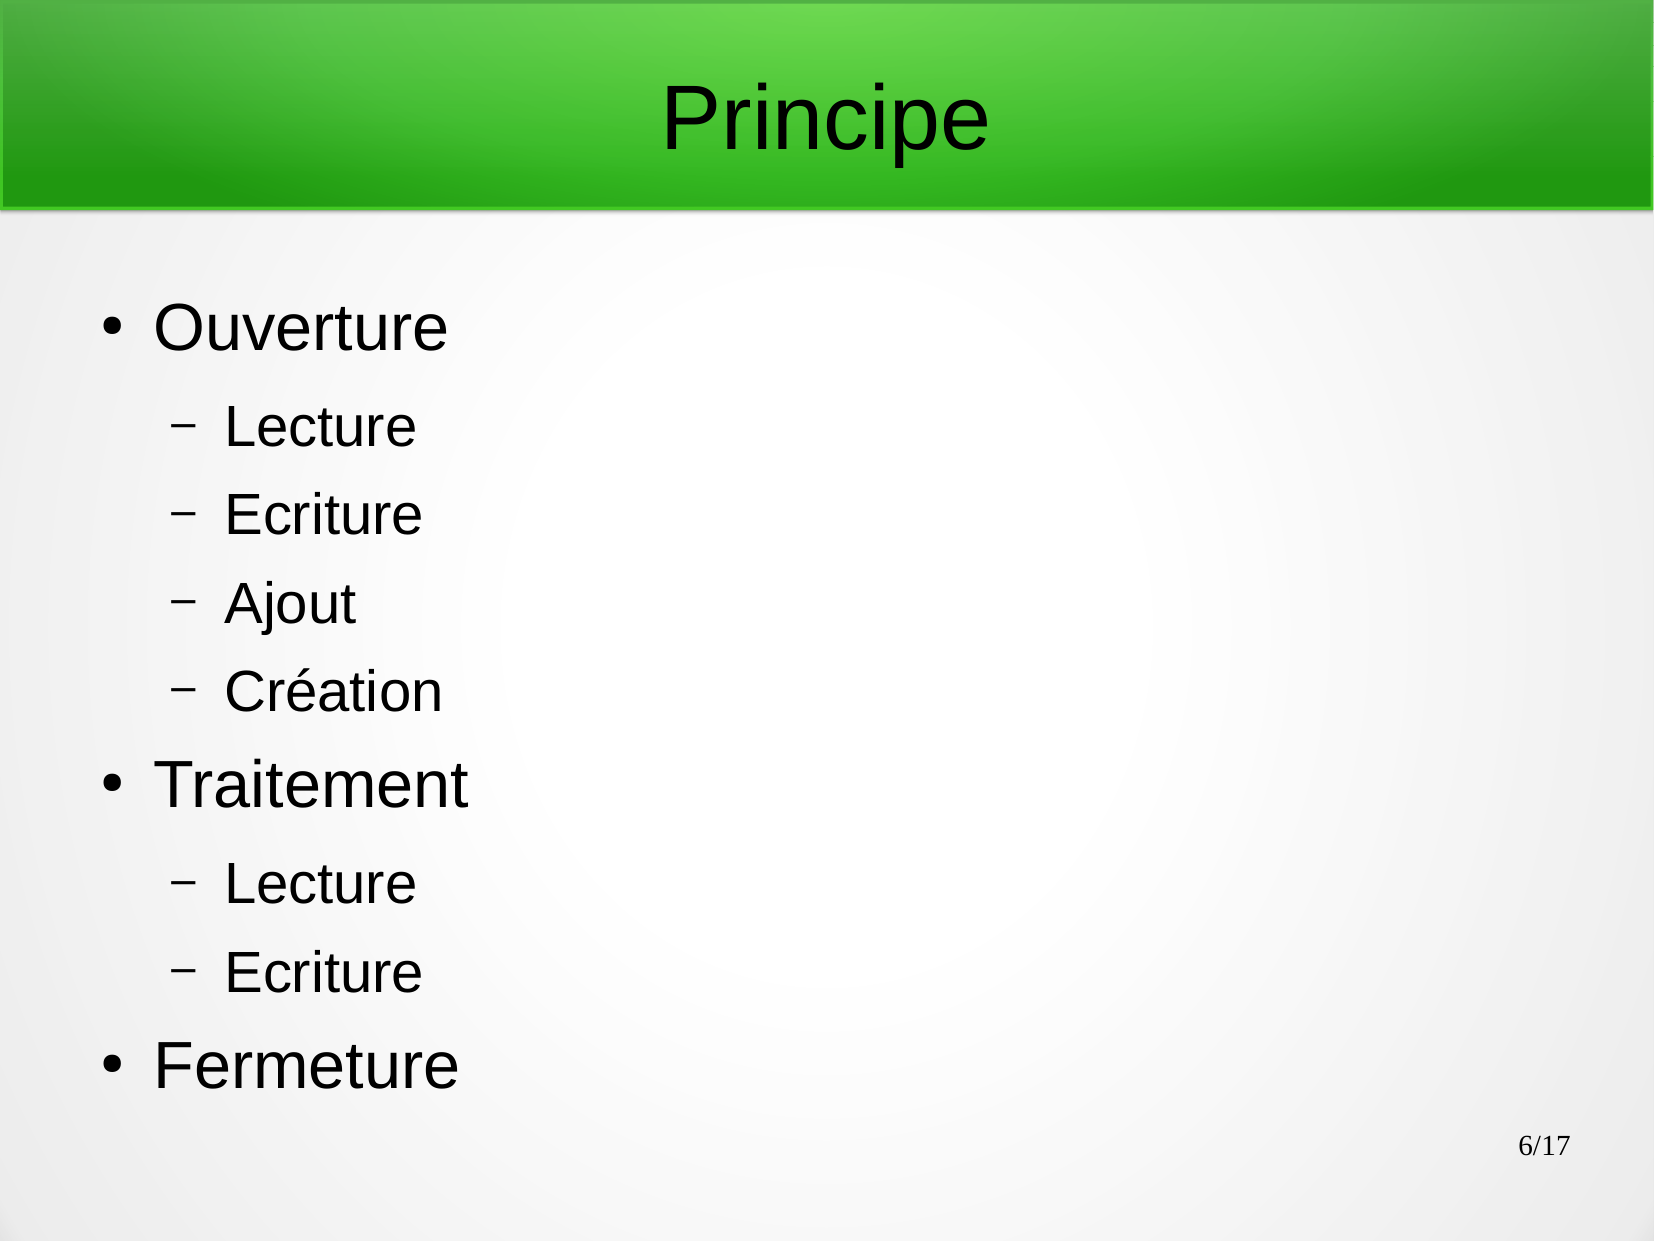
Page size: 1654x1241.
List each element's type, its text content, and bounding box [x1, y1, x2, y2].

title Principe [82, 47, 1571, 189]
list Ouverture Lecture Ecriture Ajout Création Traitement Lecture Ecriture Fermeture [82, 290, 1571, 1146]
